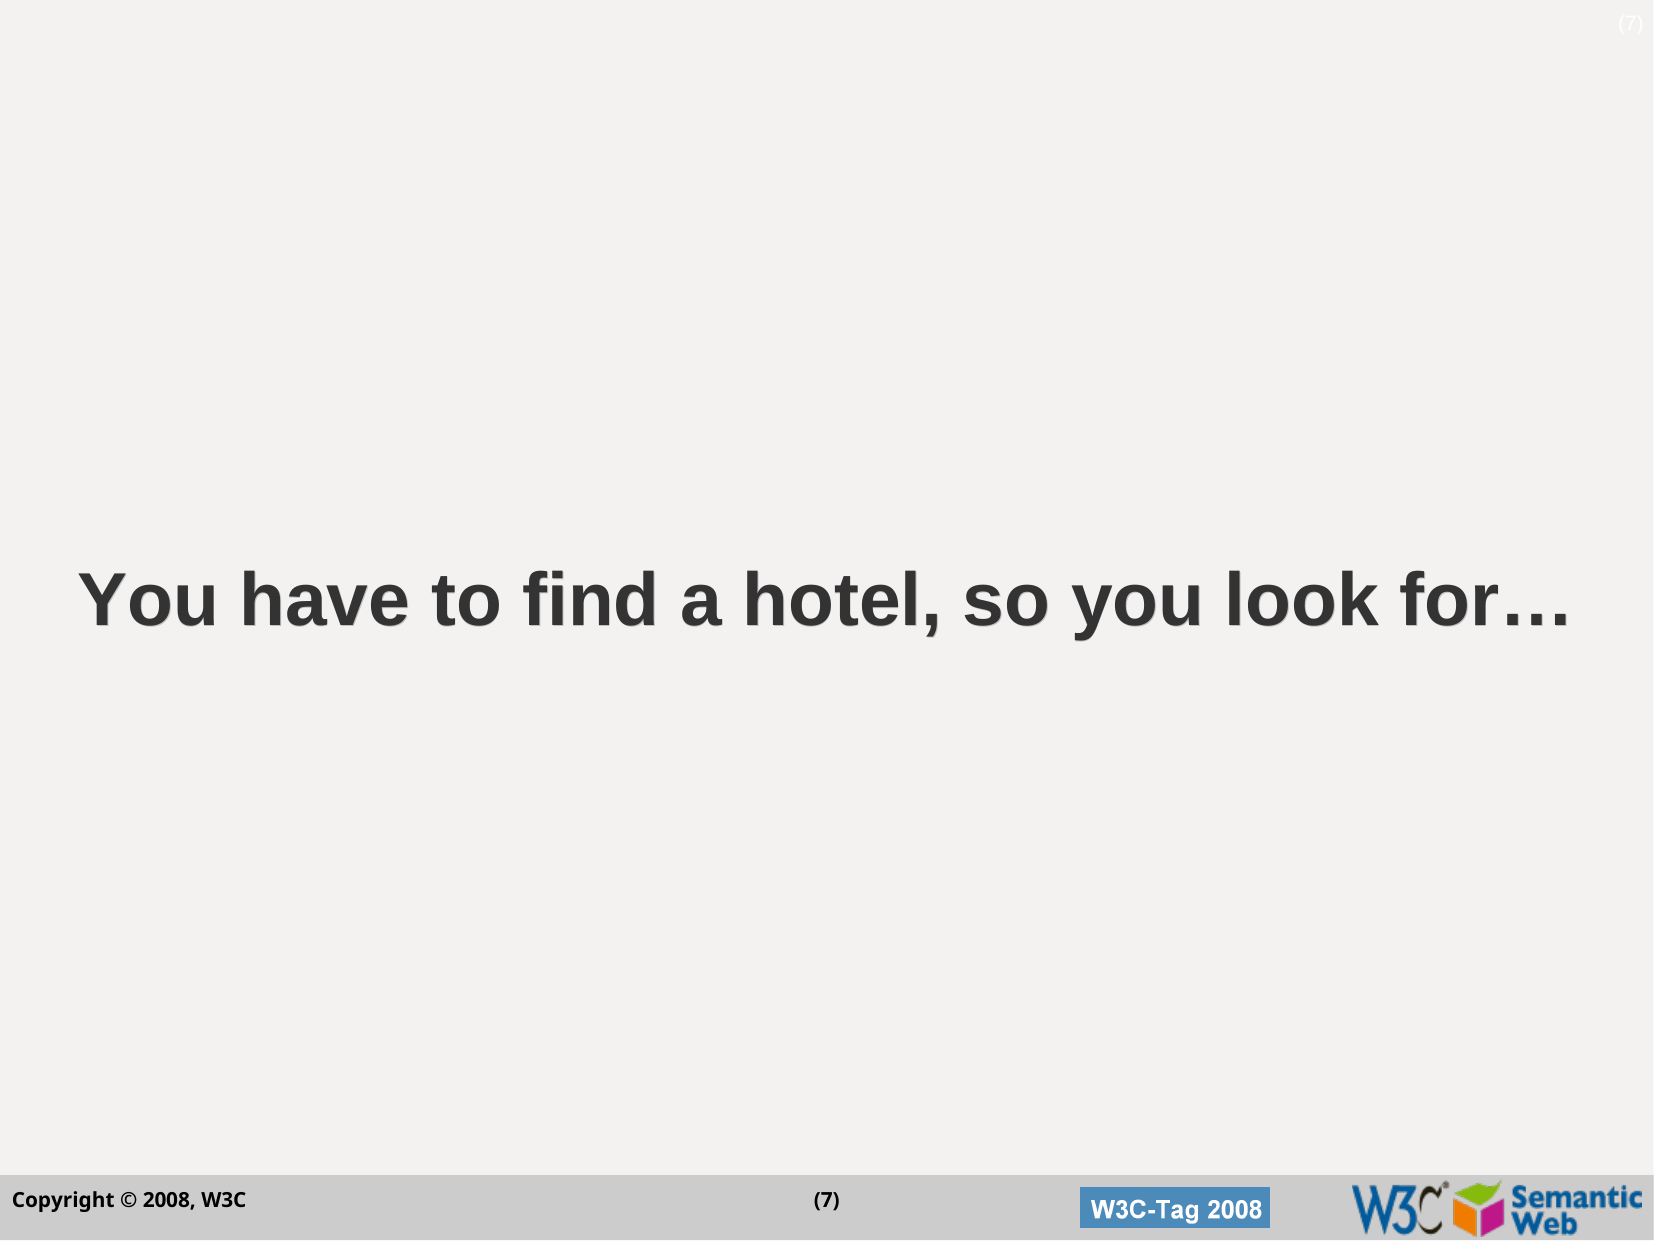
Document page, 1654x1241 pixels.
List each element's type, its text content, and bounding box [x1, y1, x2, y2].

picture [1080, 1187, 1270, 1228]
picture [1352, 1178, 1642, 1237]
title You have to find a hotel, so you look for… [59, 546, 1595, 650]
